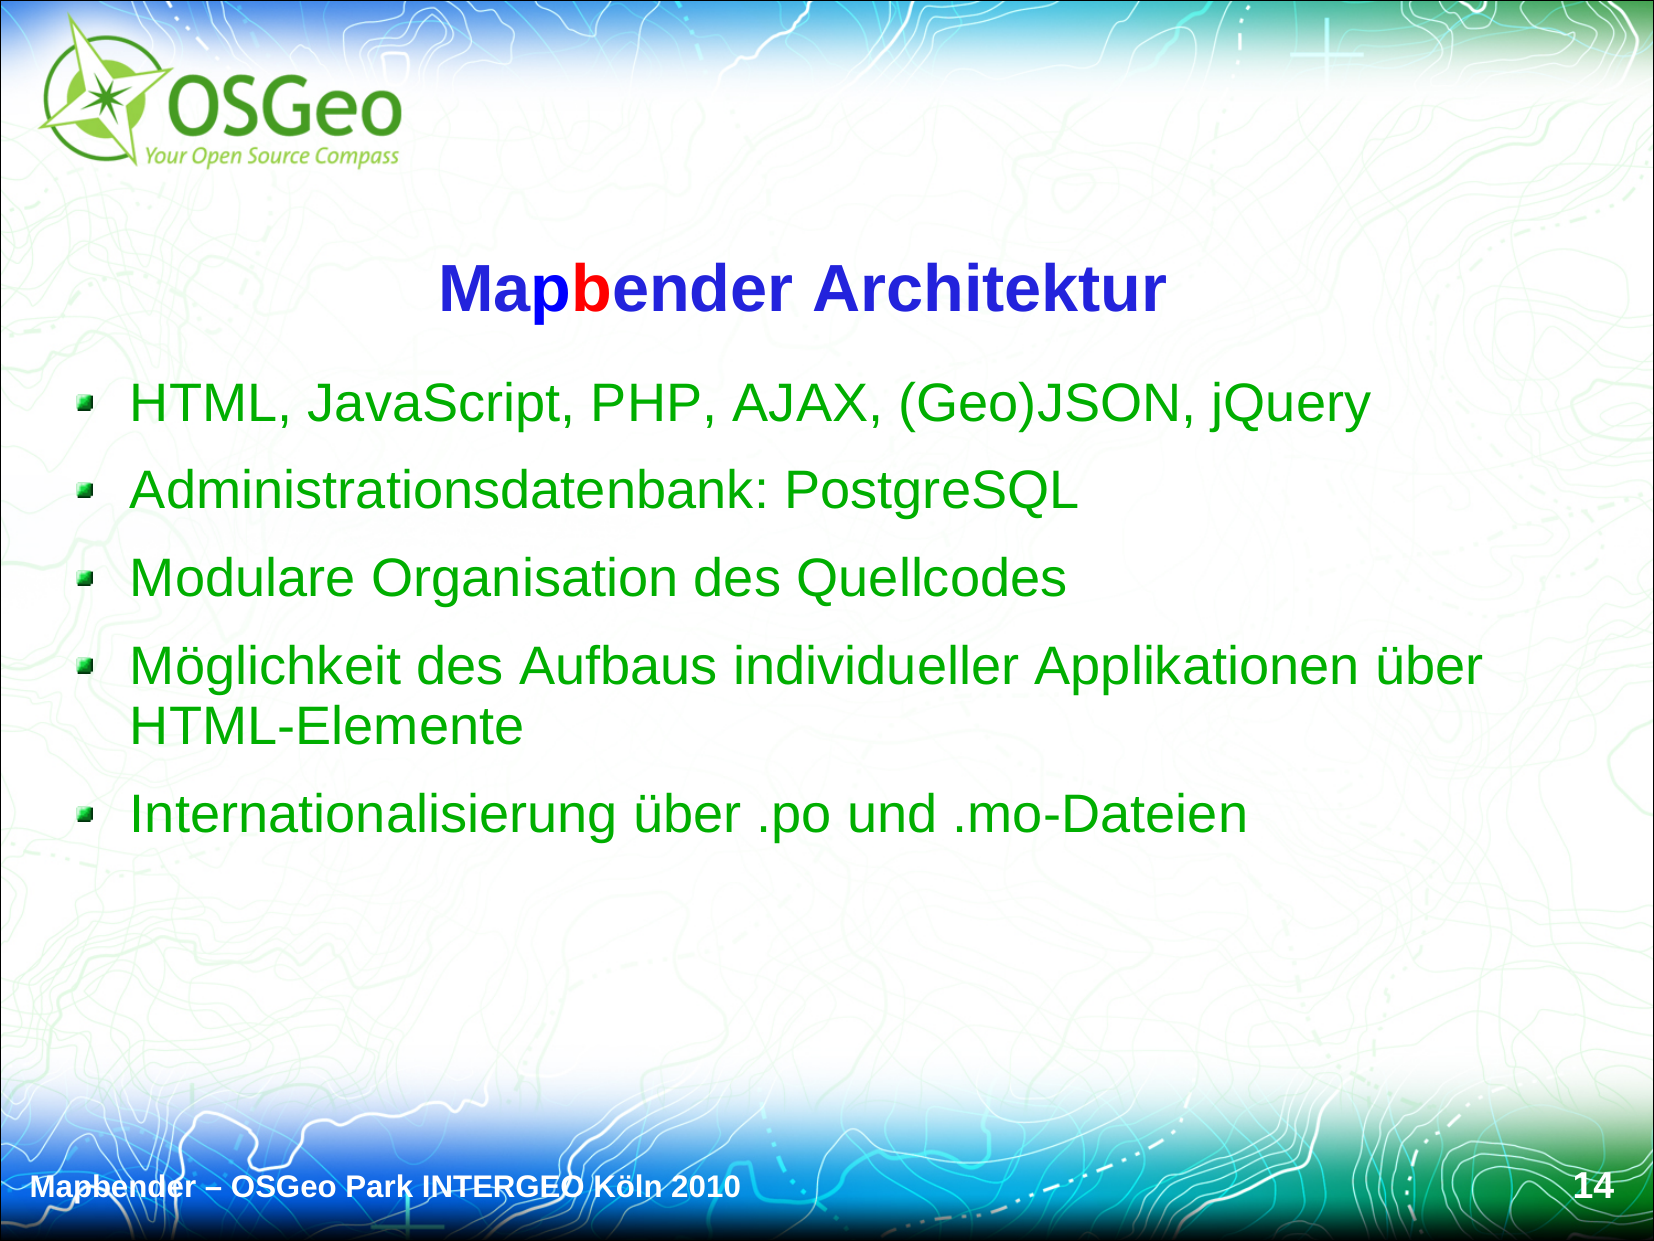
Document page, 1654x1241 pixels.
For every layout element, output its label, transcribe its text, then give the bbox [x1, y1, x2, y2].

list HTML, JavaScript, PHP, AJAX, (Geo)JSON, jQuery Administrationsdatenbank: PostgreSQL Modulare Organisation des Quellcodes Möglichkeit des Aufbaus individueller Applikationen über HTML-Elemente Internationalisierung über .po und .mo-Dateien [59, 372, 1548, 1191]
picture [1, 1, 1653, 1240]
title Mapbender Architektur [59, 200, 1548, 372]
